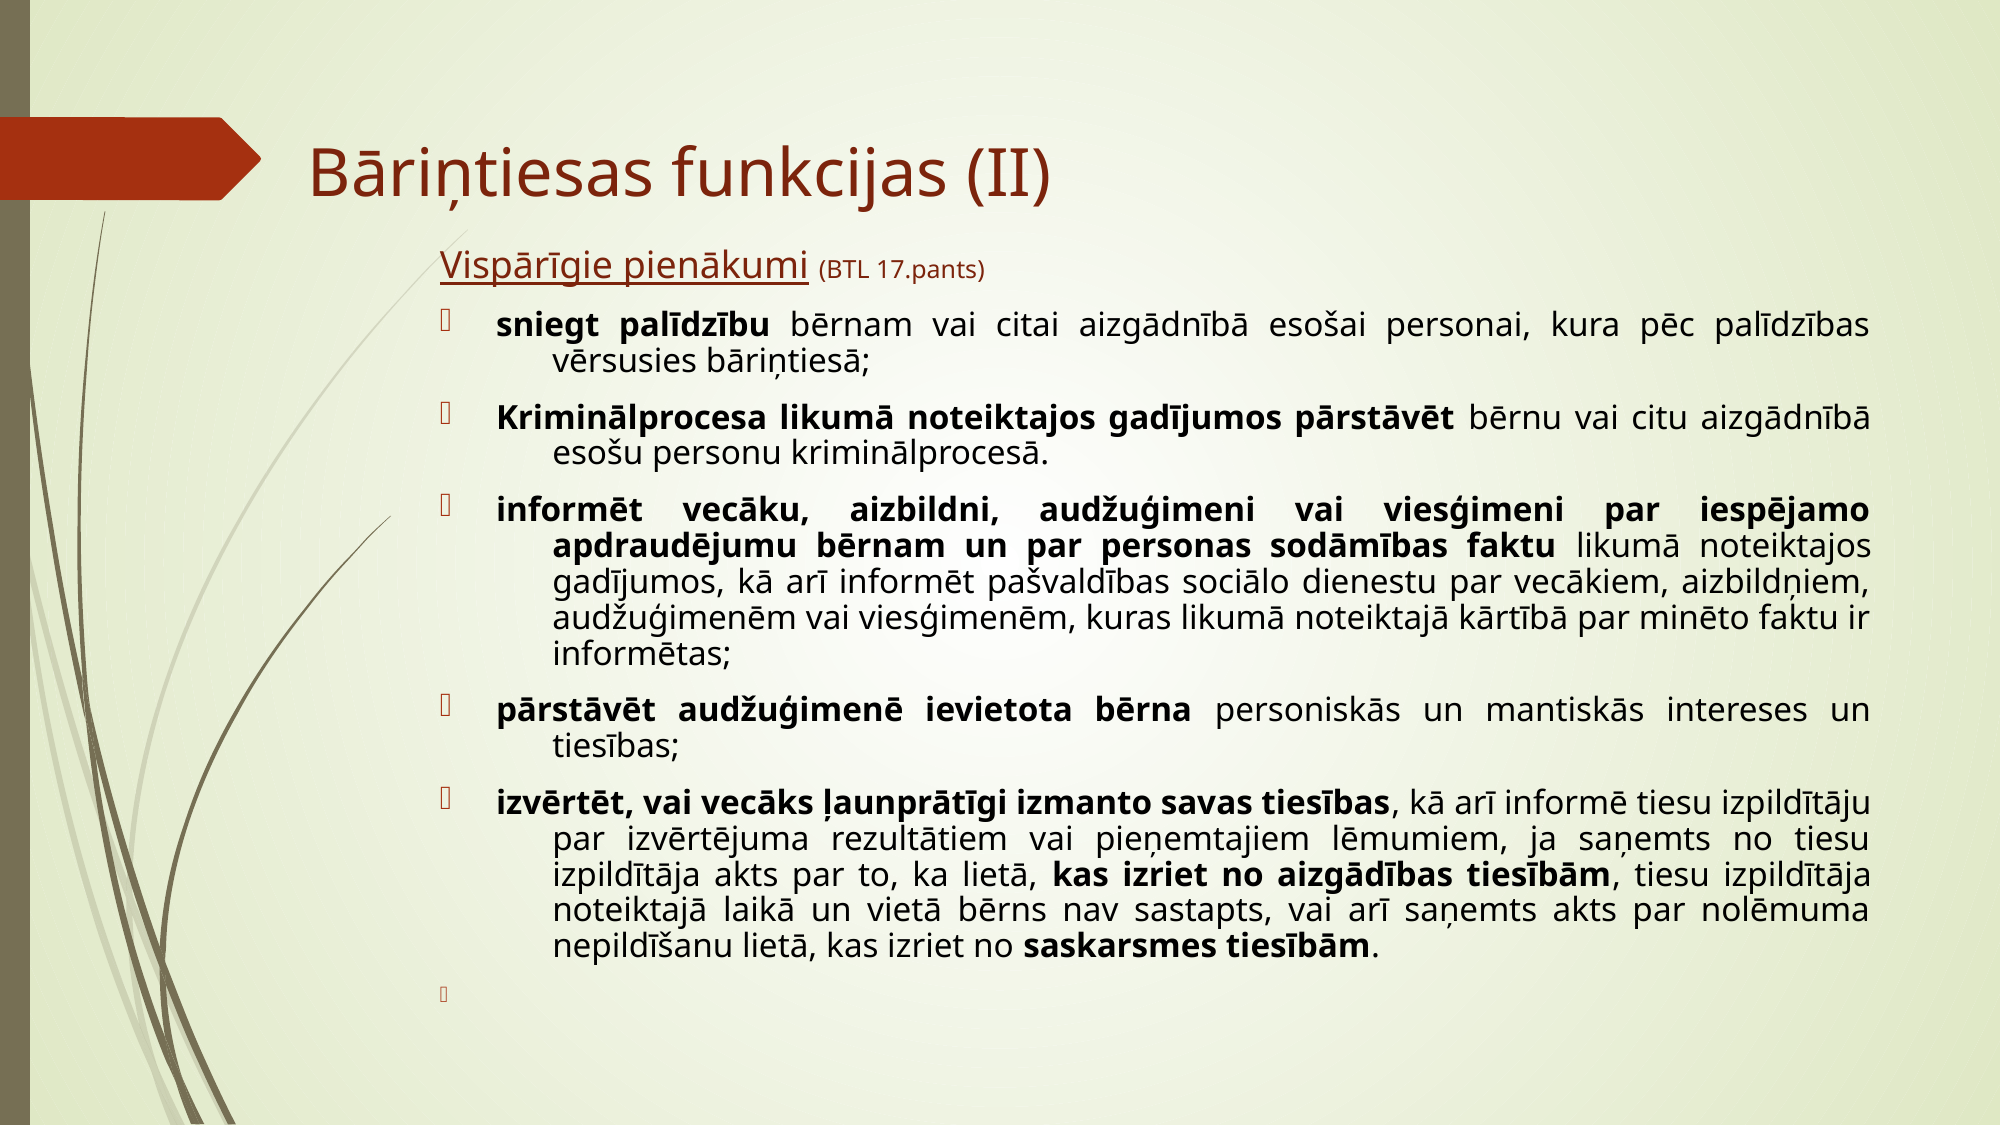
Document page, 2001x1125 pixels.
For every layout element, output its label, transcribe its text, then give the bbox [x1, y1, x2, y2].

list Vispārīgie pienākumi (BTL 17.pants) sniegt palīdzību bērnam vai citai aizgādnībā esošai personai, kura pēc palīdzības vērsusies bāriņtiesā; Kriminālprocesa likumā noteiktajos gadījumos pārstāvēt bērnu vai citu aizgādnībā esošu personu kriminālprocesā. informēt vecāku, aizbildni, audžuģimeni vai viesģimeni par iespējamo apdraudējumu bērnam un par personas sodāmības faktu likumā noteiktajos gadījumos, kā arī informēt pašvaldības sociālo dienestu par vecākiem, aizbildņiem, audžuģimenēm vai viesģimenēm, kuras likumā noteiktajā kārtībā par minēto faktu ir informētas; pārstāvēt audžuģimenē ievietota bērna personiskās un mantiskās intereses un tiesības; izvērtēt, vai vecāks ļaunprātīgi izmanto savas tiesības, kā arī informē tiesu izpildītāju par izvērtējuma rezultātiem vai pieņemtajiem lēmumiem, ja saņemts no tiesu izpildītāja akts par to, ka lietā, kas izriet no aizgādības tiesībām, tiesu izpildītāja noteiktajā laikā un vietā bērns nav sastapts, vai arī saņemts akts par nolēmuma nepildīšanu lietā, kas izriet no saskarsmes tiesībām. [424, 239, 1888, 1026]
title Bāriņtiesas funkcijas (II) [292, 122, 1755, 333]
